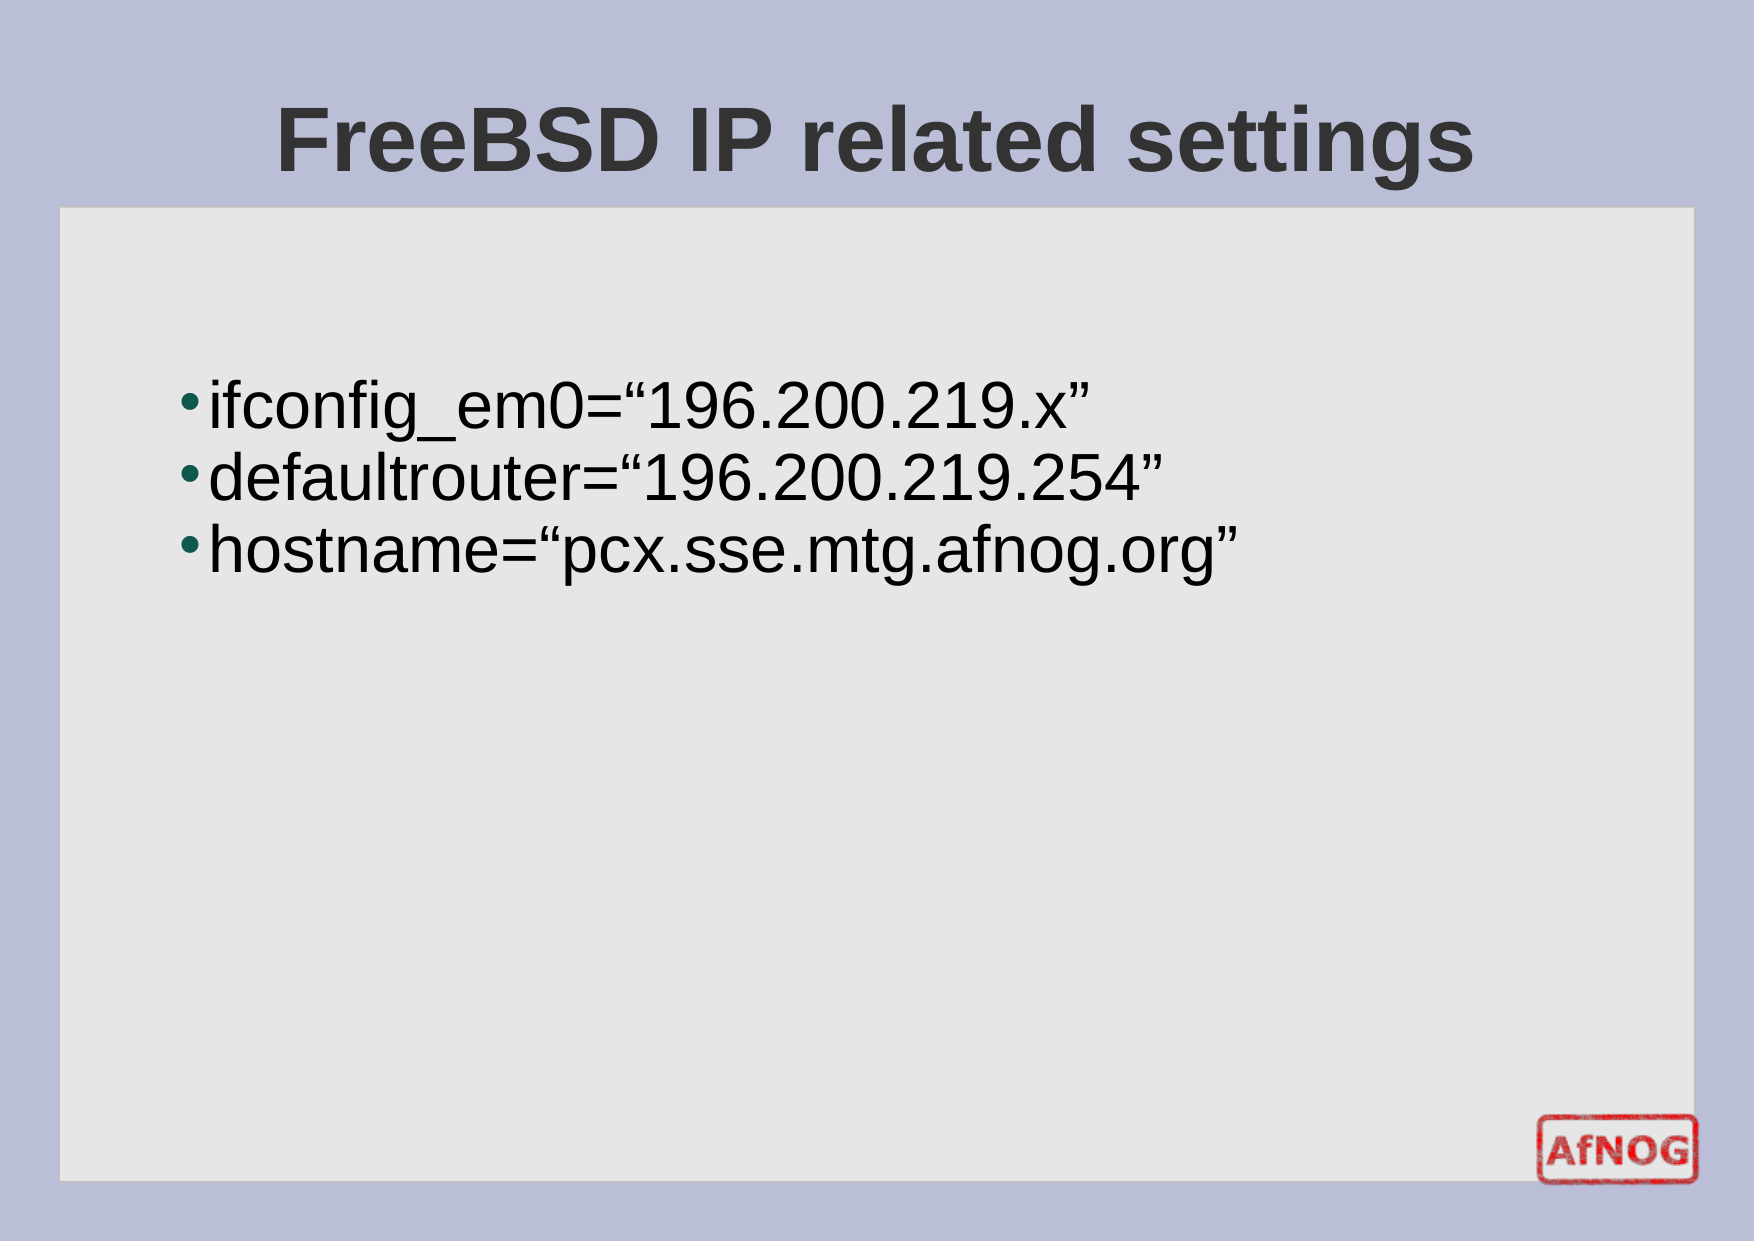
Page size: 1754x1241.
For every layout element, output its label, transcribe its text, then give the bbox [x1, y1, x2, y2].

picture [1576, 1112, 1701, 1188]
list ifconfig_em0=“196.200.219.x” defaultrouter=“196.200.219.254” hostname=“pcx.sse.mtg.afnog.org” [179, 371, 1576, 1241]
title FreeBSD IP related settings [59, 0, 1695, 285]
text_box [59, 285, 1695, 1182]
